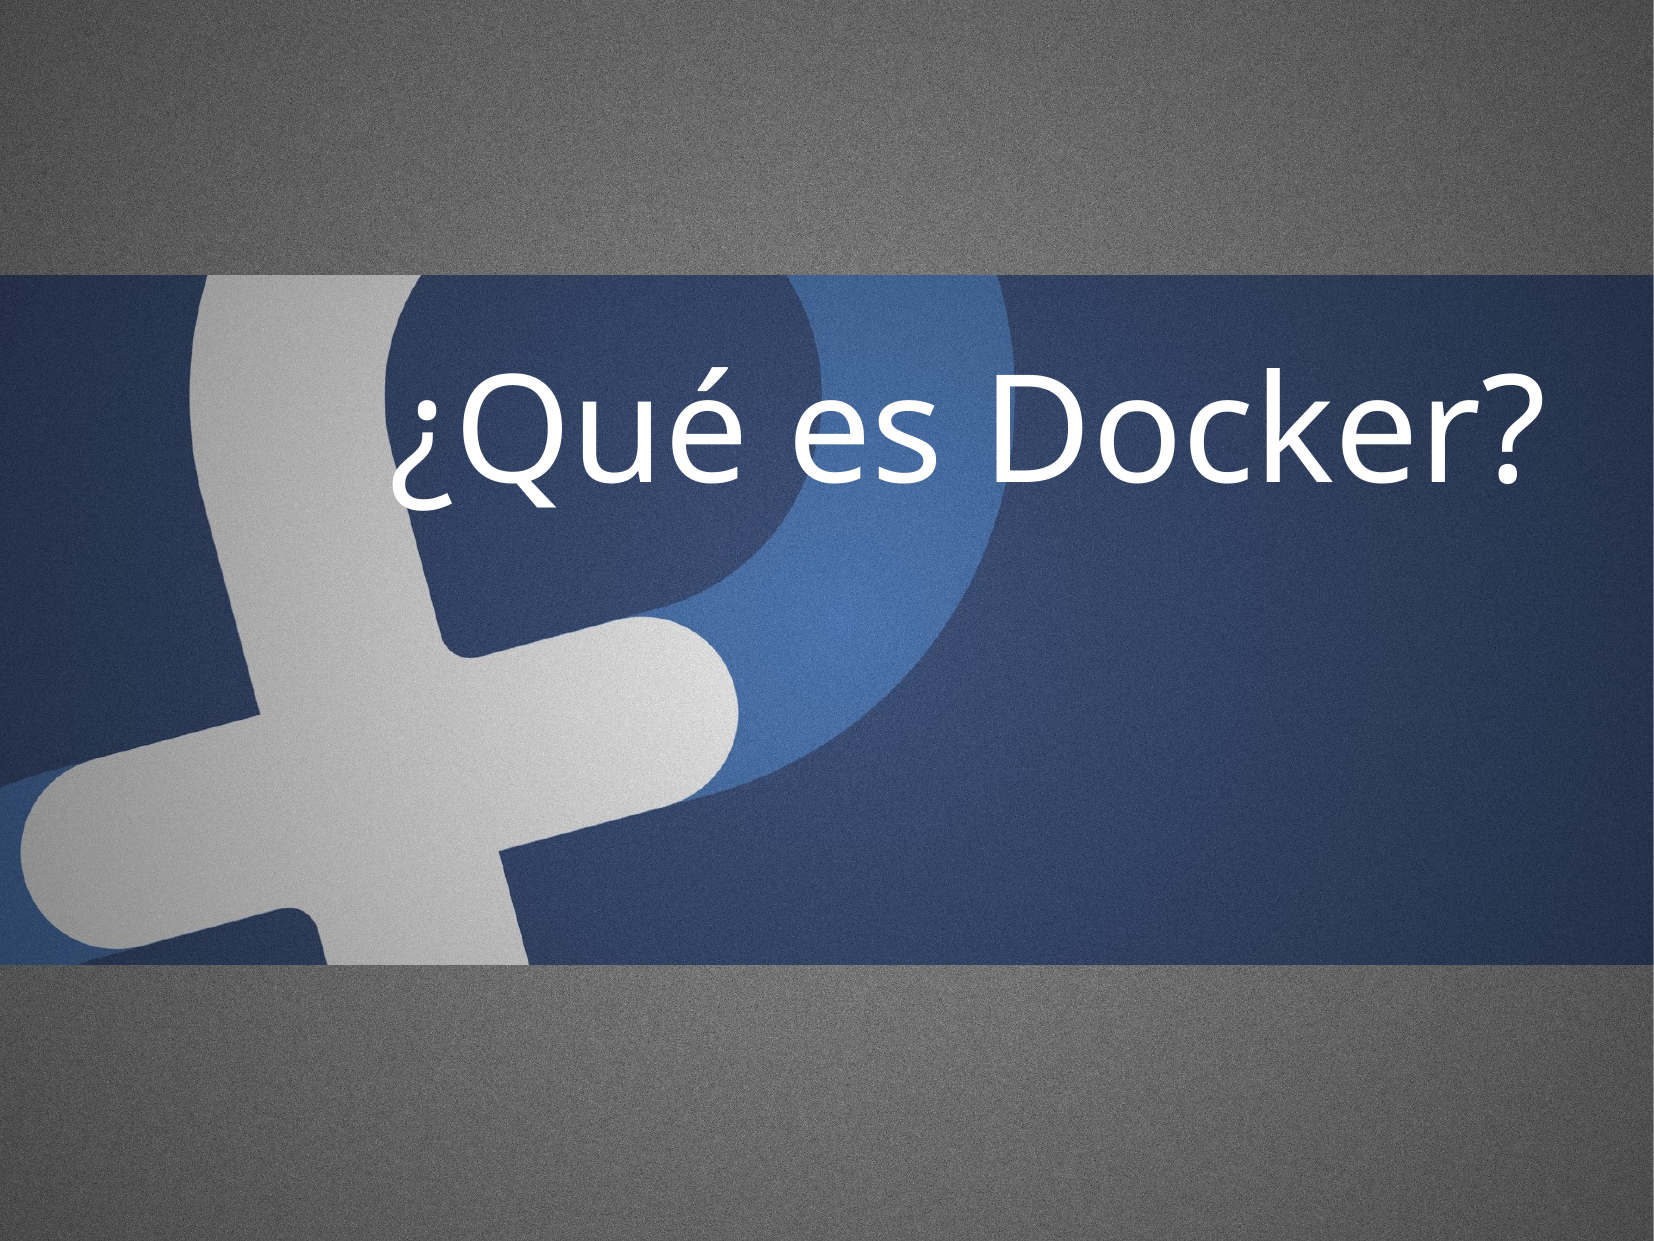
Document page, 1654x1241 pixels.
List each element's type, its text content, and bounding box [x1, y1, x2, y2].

picture [0, 0, 1654, 1241]
text_box ¿Qué es Docker? [227, 315, 1562, 654]
